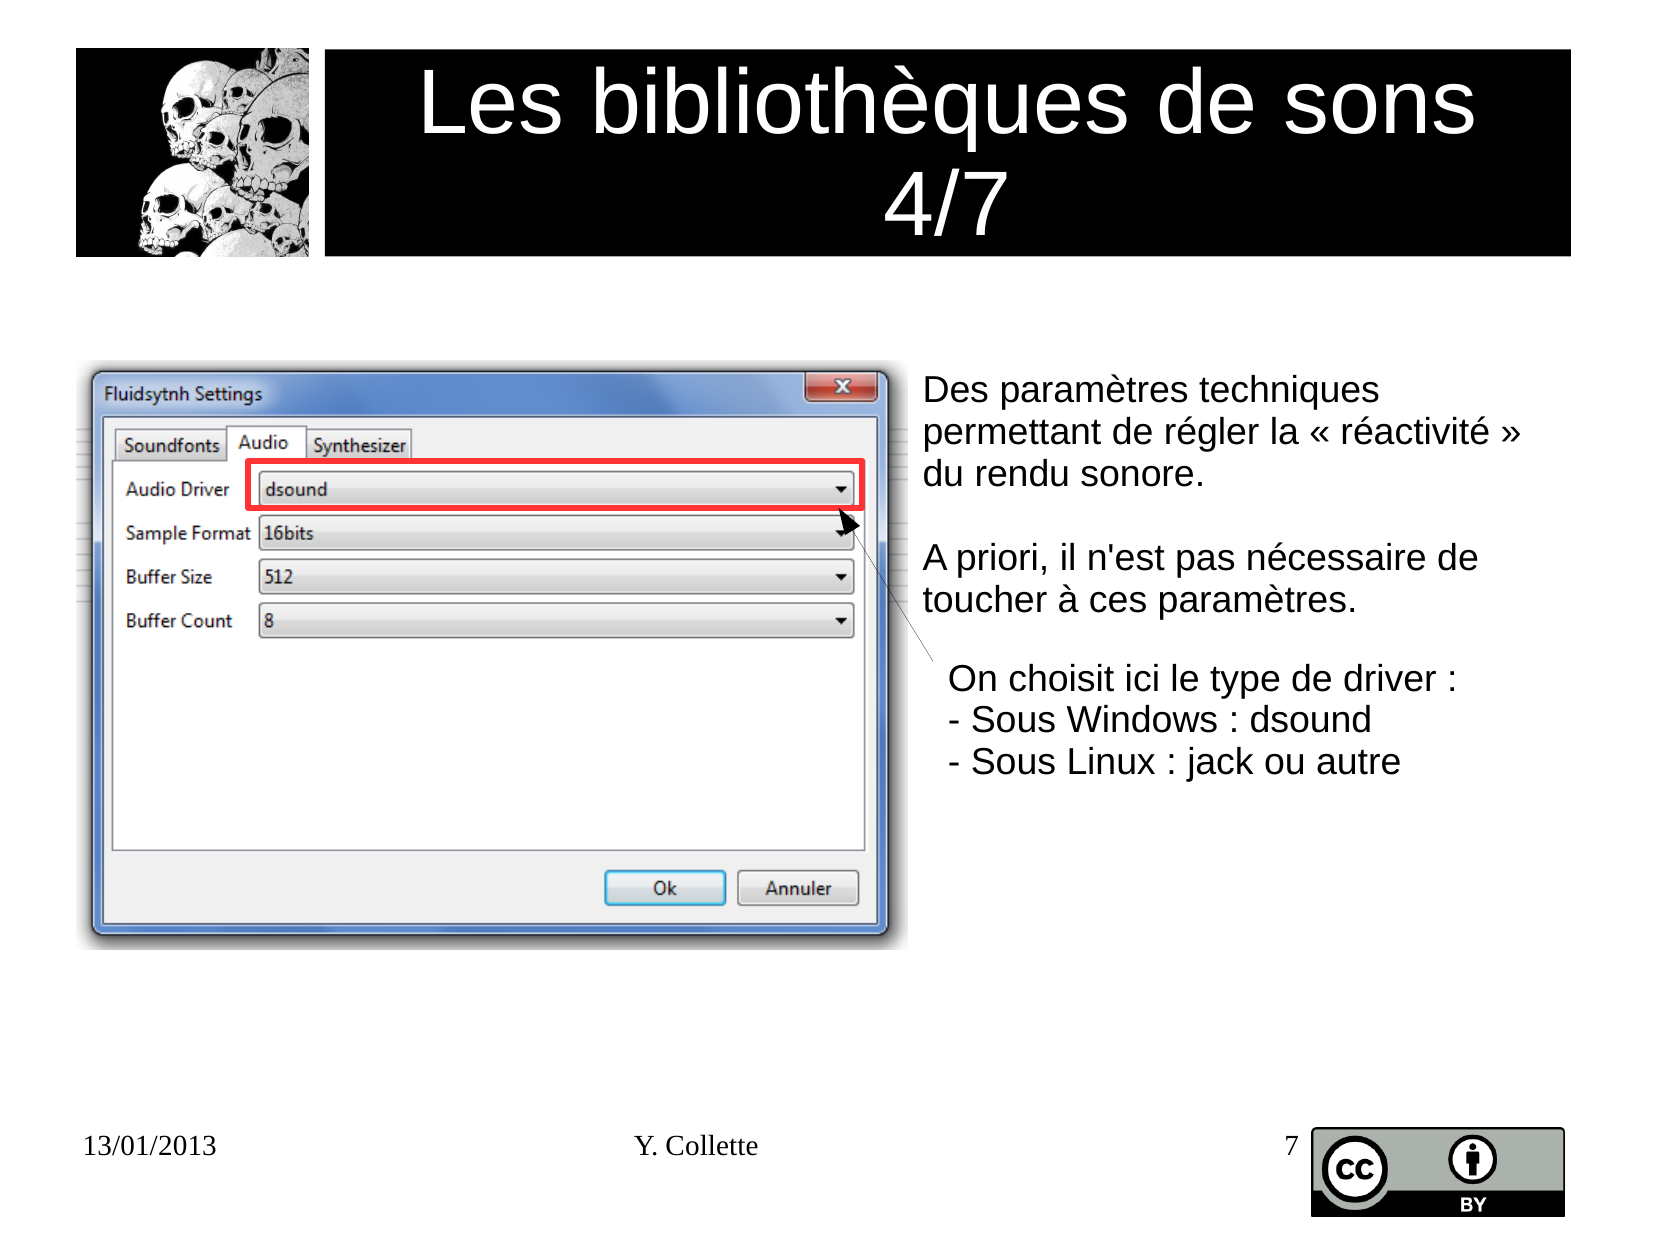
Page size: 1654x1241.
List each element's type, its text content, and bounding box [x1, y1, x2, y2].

picture [251, 464, 859, 505]
picture [76, 360, 908, 950]
text_box On choisit ici le type de driver : - Sous Windows : dsound - Sous Linux : jack ou autre [933, 649, 1571, 791]
title Les bibliothèques de sons 4/7 [324, 49, 1571, 257]
picture [76, 48, 309, 257]
text_box Des paramètres techniques permettant de régler la « réactivité » du rendu sonore. A priori, il n'est pas nécessaire de toucher à ces paramètres. [907, 360, 1568, 628]
picture [1311, 1127, 1565, 1217]
